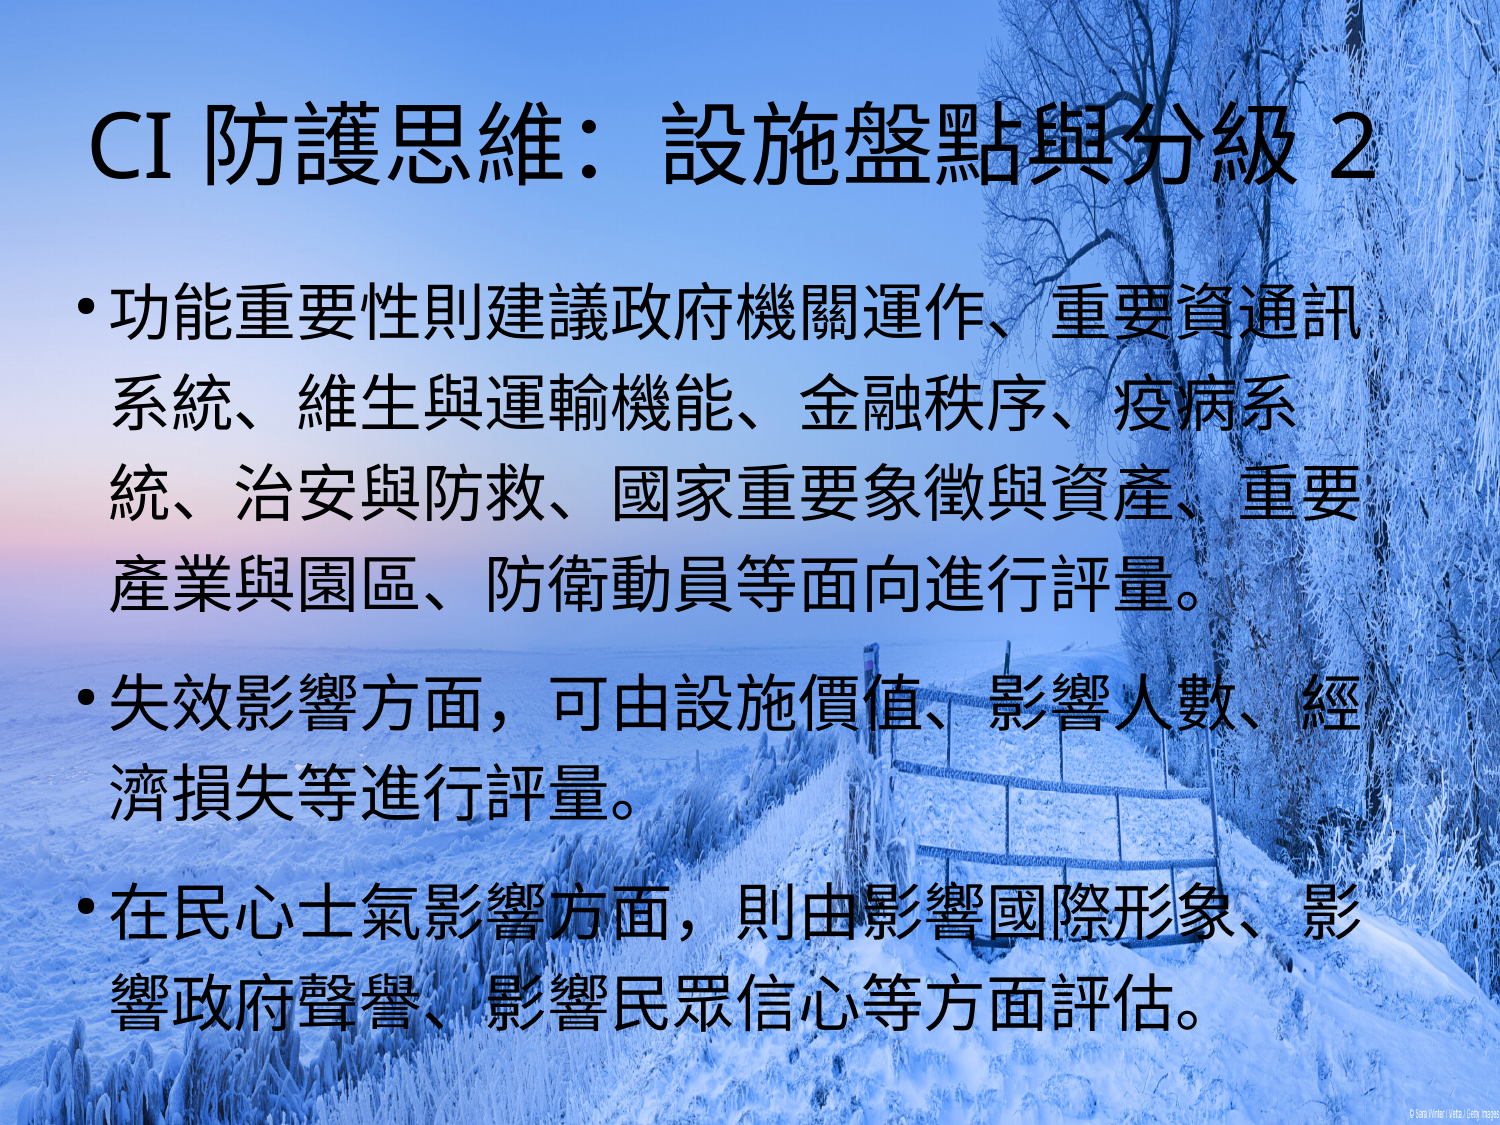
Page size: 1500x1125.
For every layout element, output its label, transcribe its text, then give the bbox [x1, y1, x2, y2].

list 功能重要性則建議政府機關運作、重要資通訊系統、維生與運輸機能、金融秩序、疫病系統、治安與防救、國家重要象徵與資產、重要產業與園區、防衛動員等面向進行評量。 失效影響方面，可由設施價值、影響人數、經濟損失等進行評量。 在民心士氣影響方面，則由影響國際形象、影響政府聲譽、影響民眾信心等方面評估。 [75, 262, 1425, 1059]
title CI防護思維：設施盤點與分級2 [41, 45, 1425, 233]
picture [0, 0, 1500, 1125]
